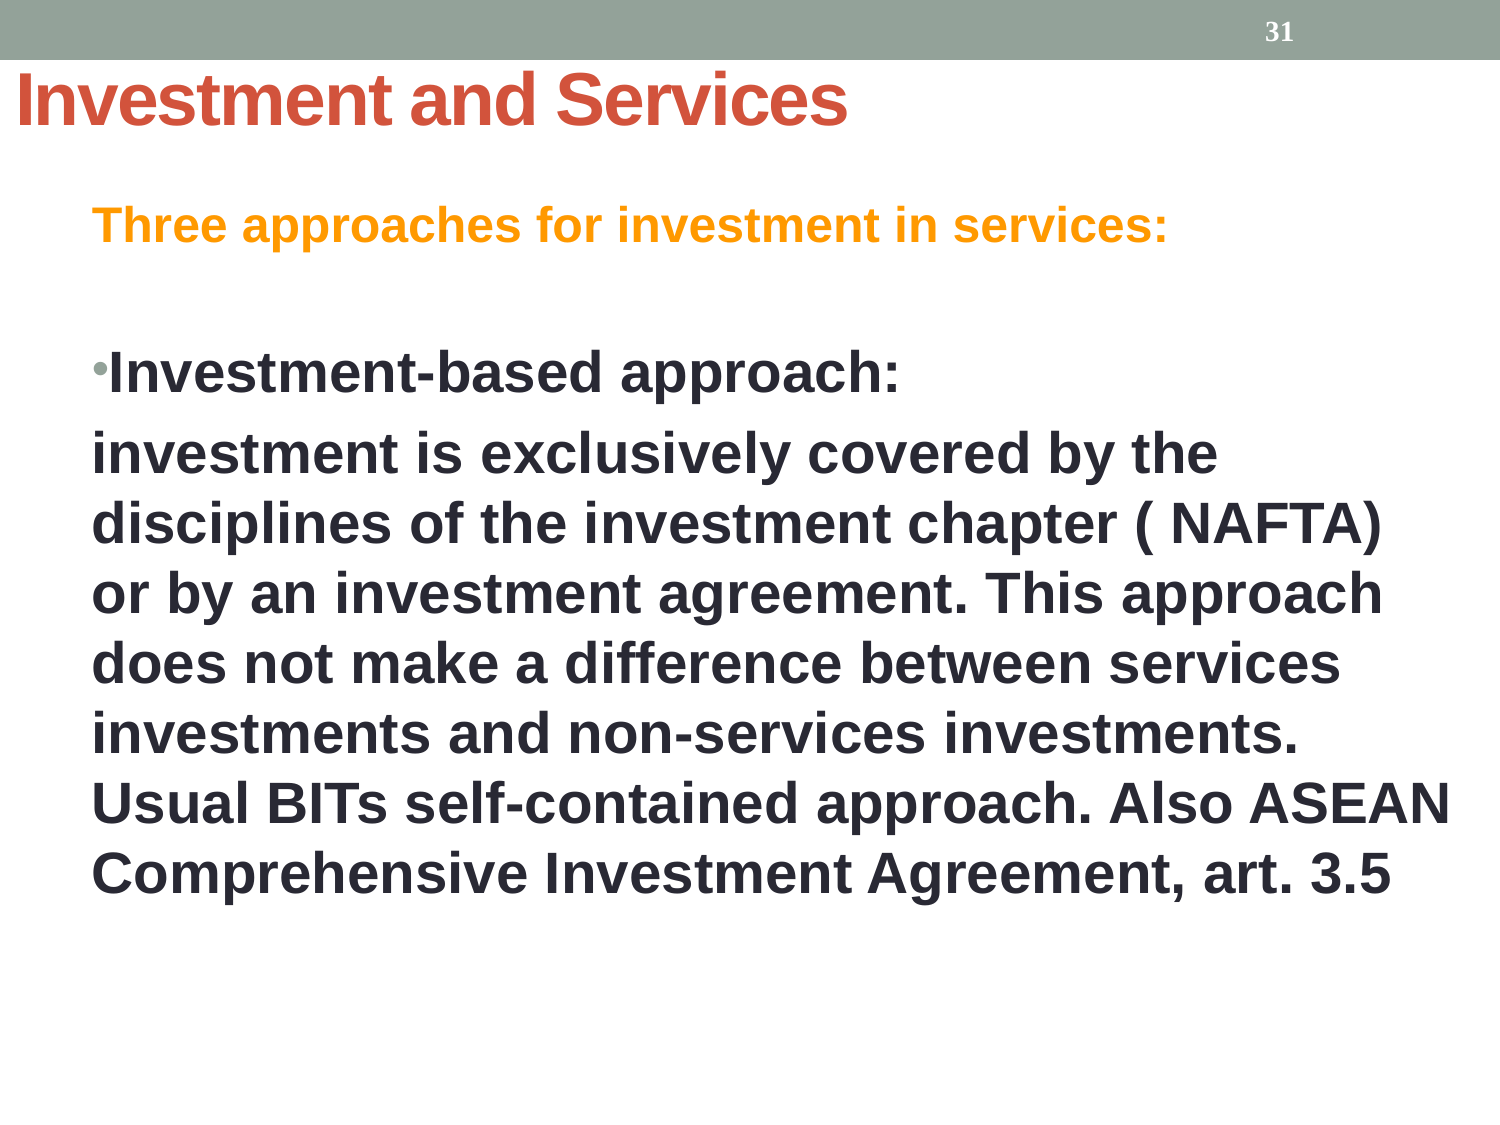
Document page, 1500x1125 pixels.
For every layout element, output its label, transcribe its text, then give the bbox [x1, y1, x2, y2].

title Investment and Services [0, 42, 1500, 148]
list Three approaches for investment in services: Investment-based approach: investment is exclusively covered by the disciplines of the investment chapter ( NAFTA) or by an investment agreement. This approach does not make a difference between services investments and non-services investments. Usual BITs self-contained approach. Also ASEAN Comprehensive Investment Agreement, art. 3.5 [76, 184, 1471, 1000]
slide_number <編號> [1250, 3, 1425, 42]
